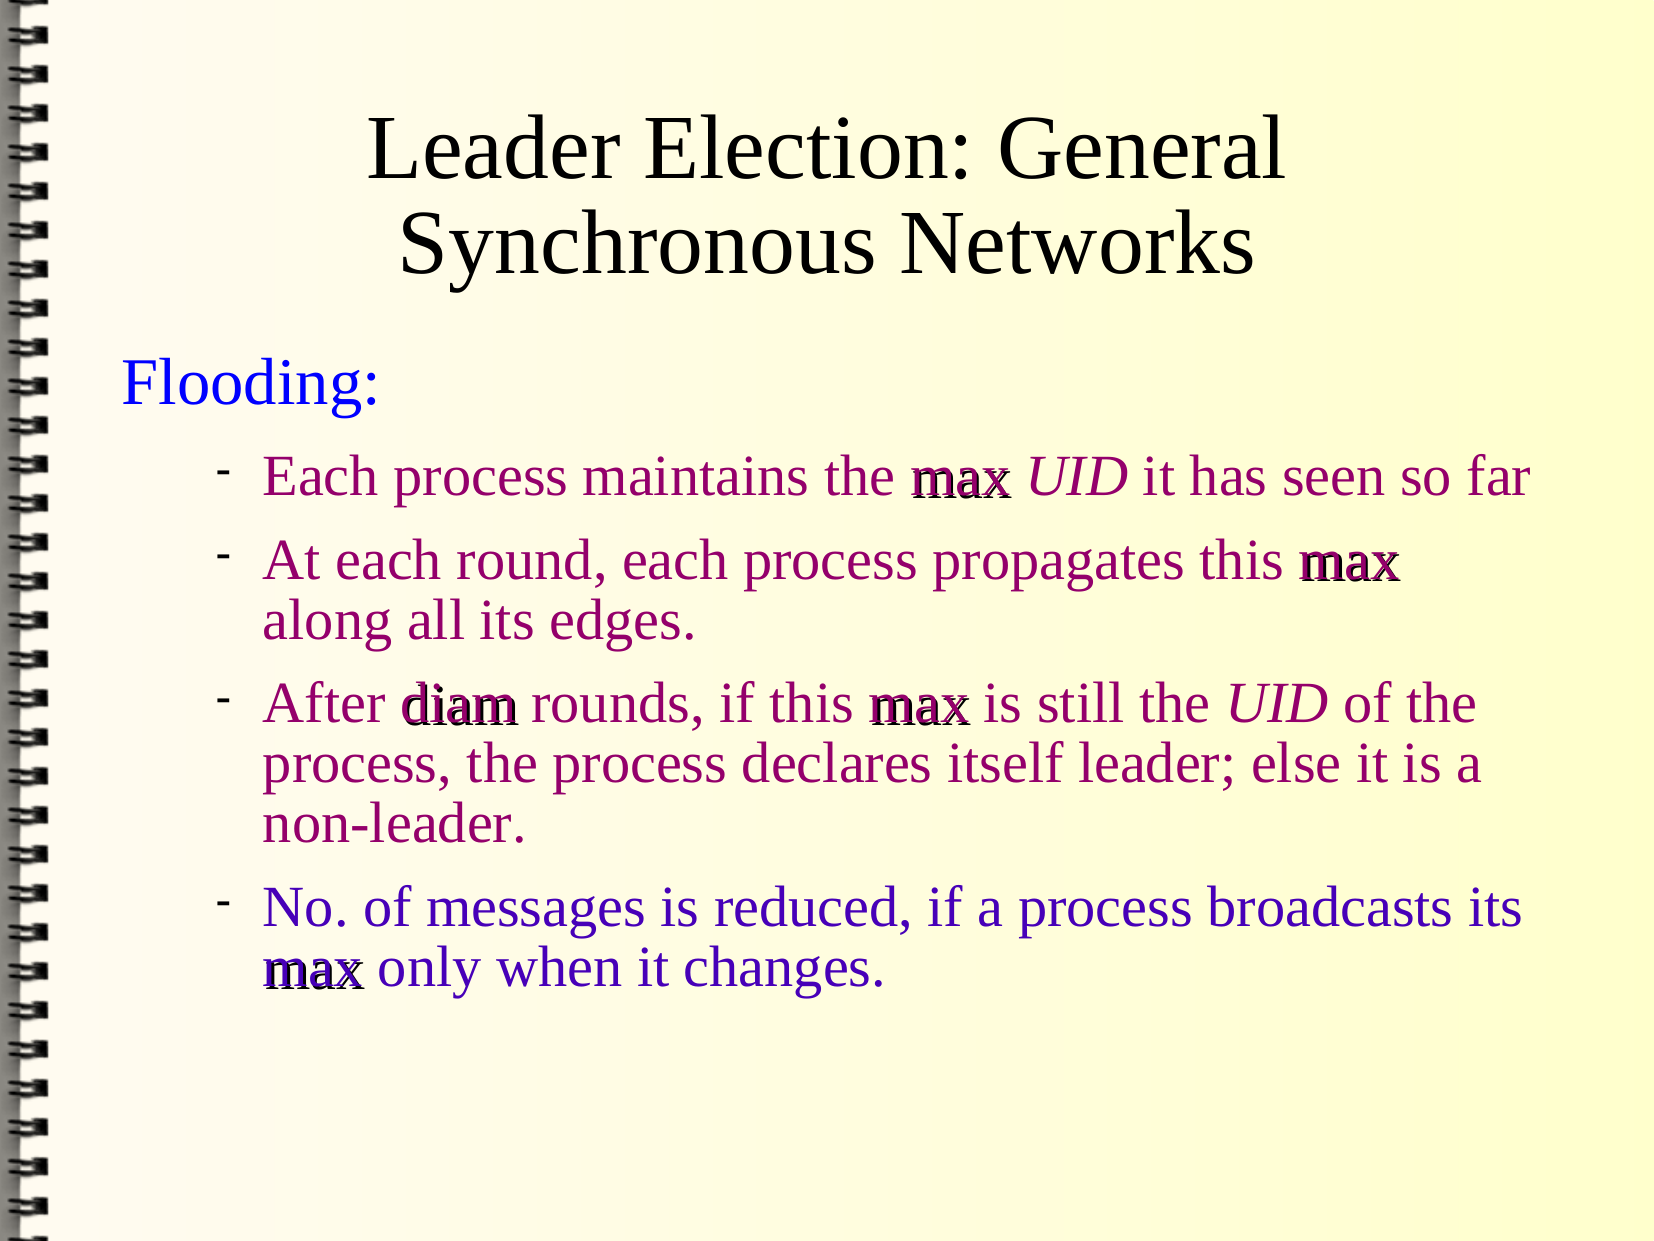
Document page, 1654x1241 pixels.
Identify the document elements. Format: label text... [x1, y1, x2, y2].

list Flooding: Each process maintains the max UID it has seen so far At each round, each process propagates this max along all its edges. After diam rounds, if this max is still the UID of the process, the process declares itself leader; else it is a non-leader. No. of messages is reduced, if a process broadcasts its max only when it changes. [121, 344, 1534, 1127]
title Leader Election: General Synchronous Networks [121, 89, 1534, 301]
picture [0, 0, 1654, 1241]
